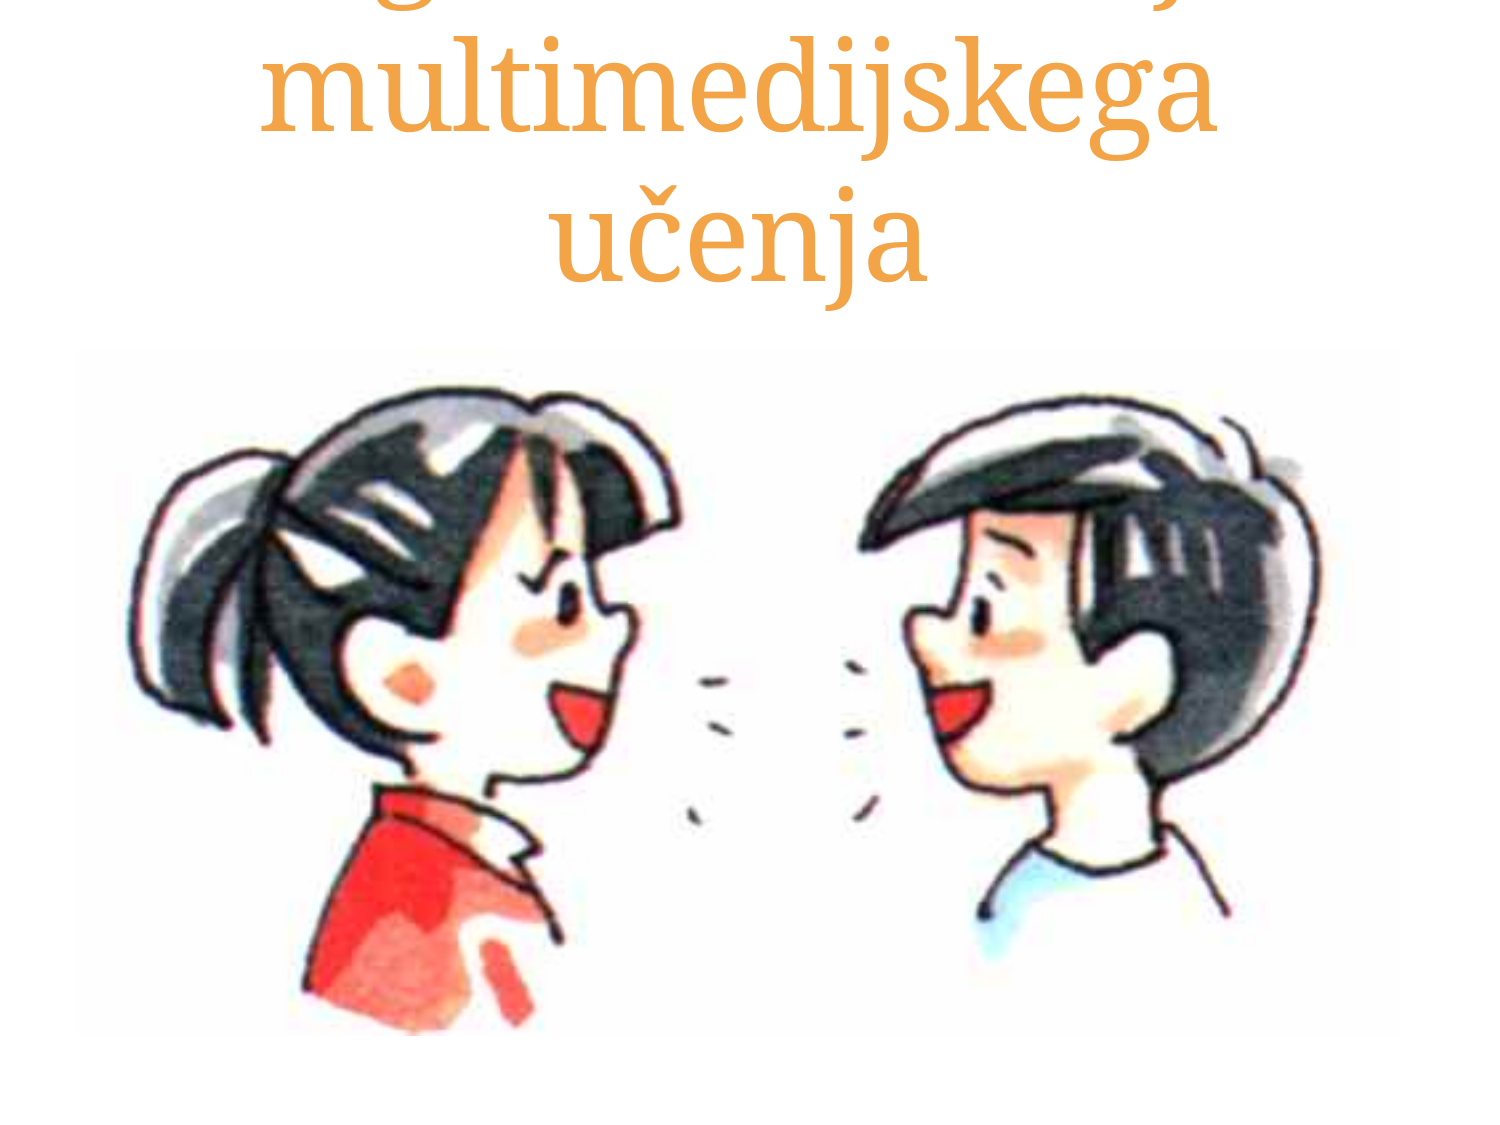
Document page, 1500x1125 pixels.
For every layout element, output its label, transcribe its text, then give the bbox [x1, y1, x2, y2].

title Kognitivna teorija multimedijskega učenja [64, 113, 1415, 314]
picture [76, 349, 1400, 1036]
